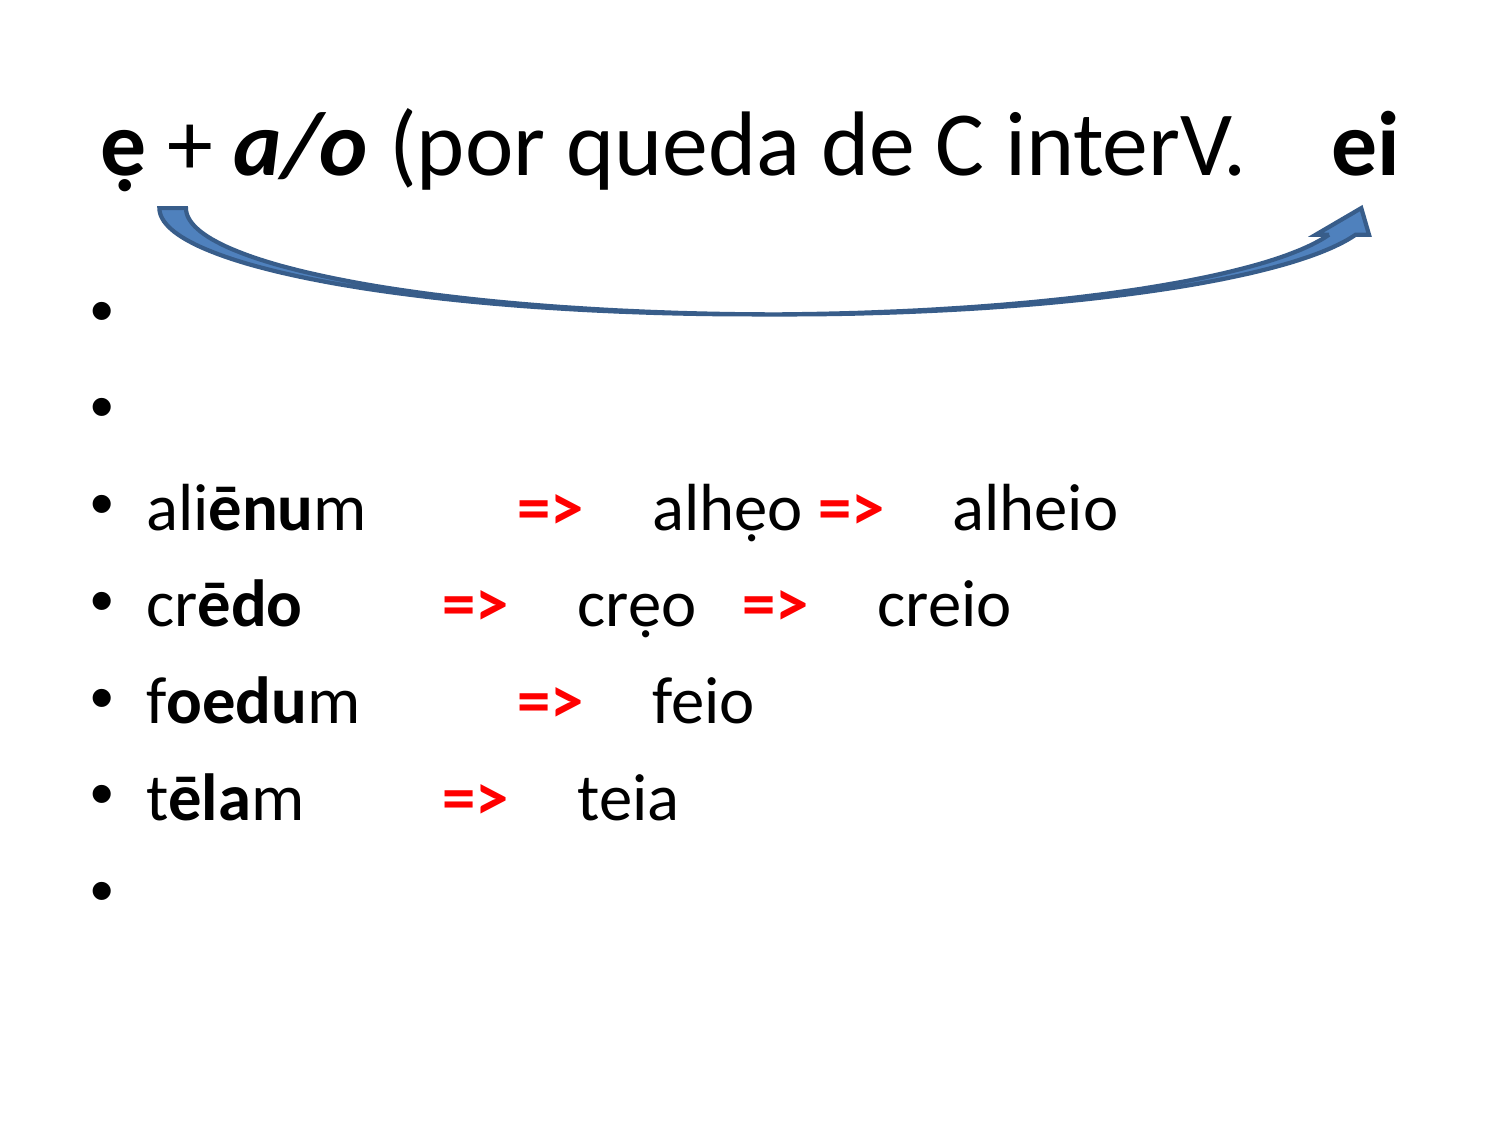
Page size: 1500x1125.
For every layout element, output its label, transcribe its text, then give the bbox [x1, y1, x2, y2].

text_box [159, 208, 1370, 315]
title ẹ + a/o (por queda de C interV. ei [75, 45, 1426, 233]
list aliēnum => alhẹo => alheio crēdo => crẹo => creio foedum => feio tēlam => teia [272, 262, 1262, 314]
list aliēnum => alhẹo => alheio crēdo => crẹo => creio foedum => feio tēlam => teia [75, 262, 1426, 1005]
